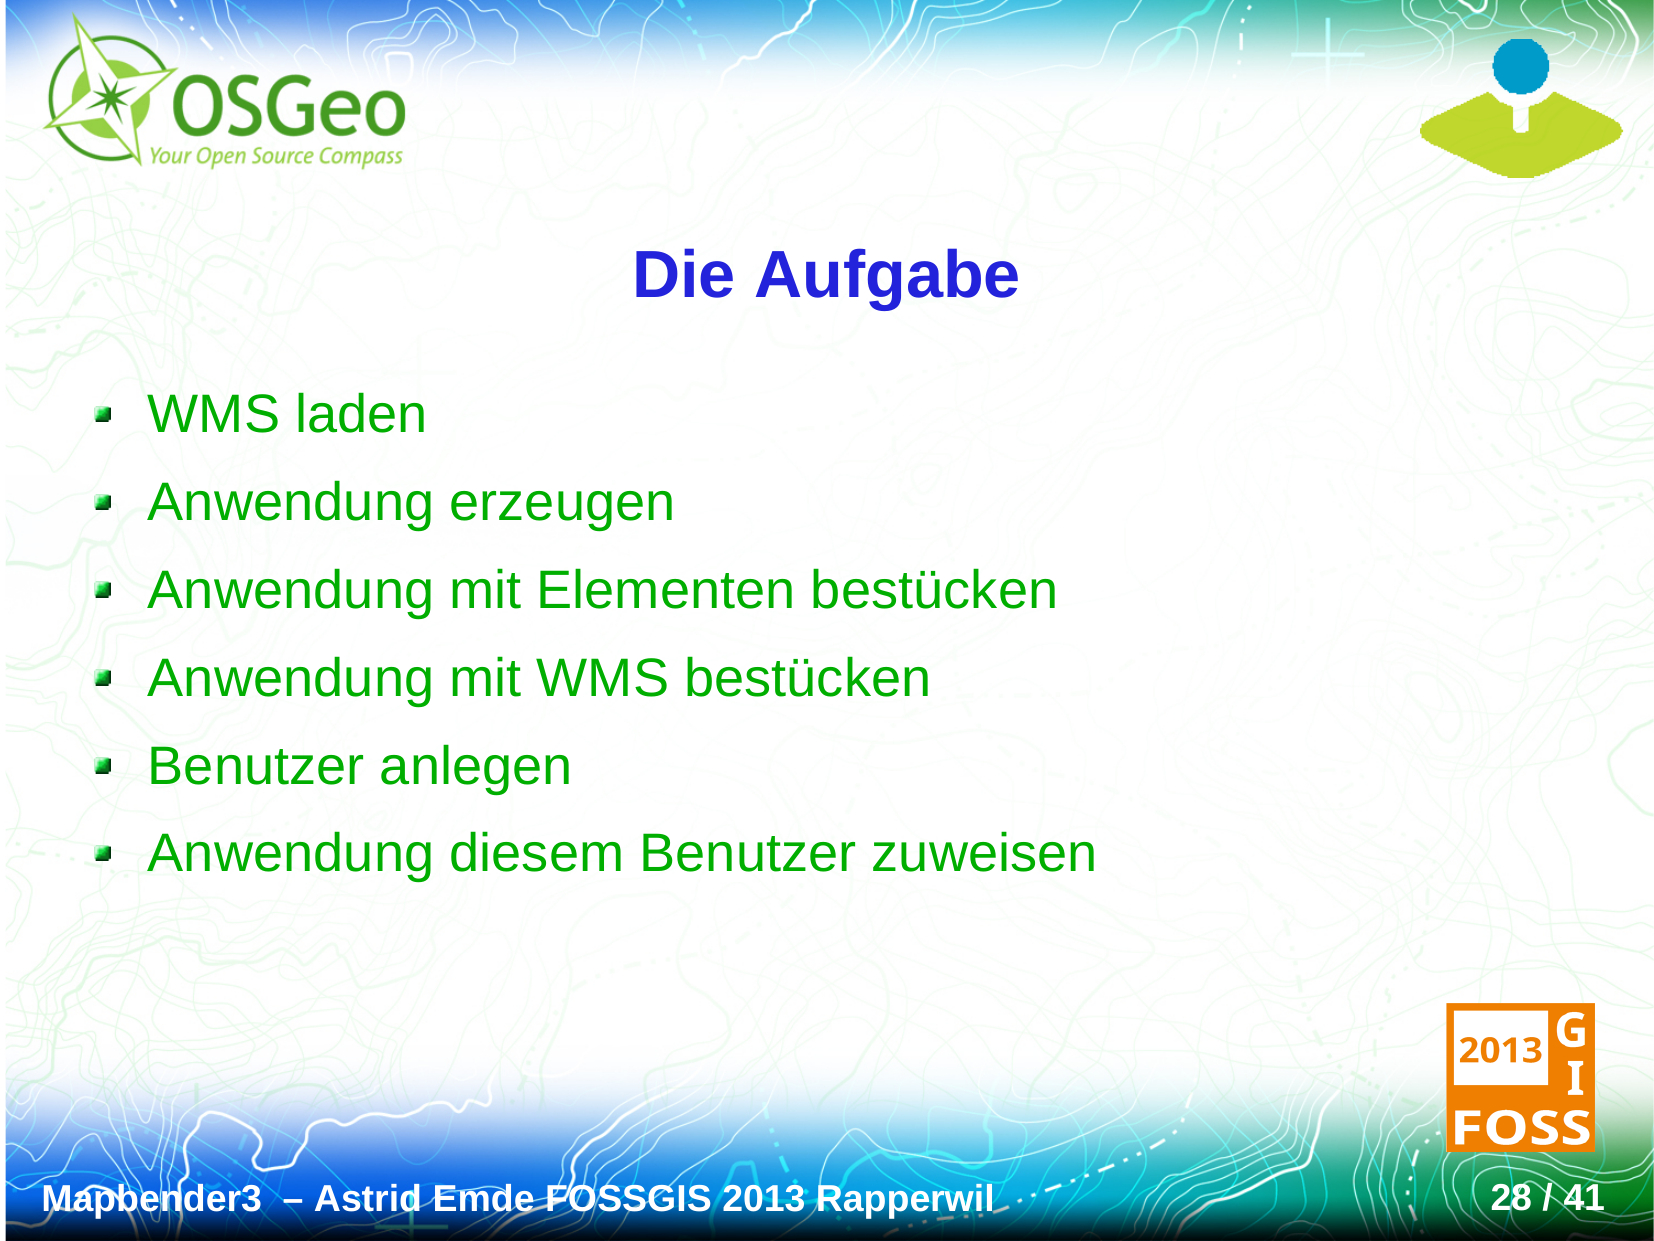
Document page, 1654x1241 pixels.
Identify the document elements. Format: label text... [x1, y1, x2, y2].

list WMS laden Anwendung erzeugen Anwendung mit Elementen bestücken Anwendung mit WMS bestücken Benutzer anlegen Anwendung diesem Benutzer zuweisen [76, 383, 1565, 1188]
picture [5, 0, 1654, 1241]
title Die Aufgabe [82, 200, 1571, 349]
